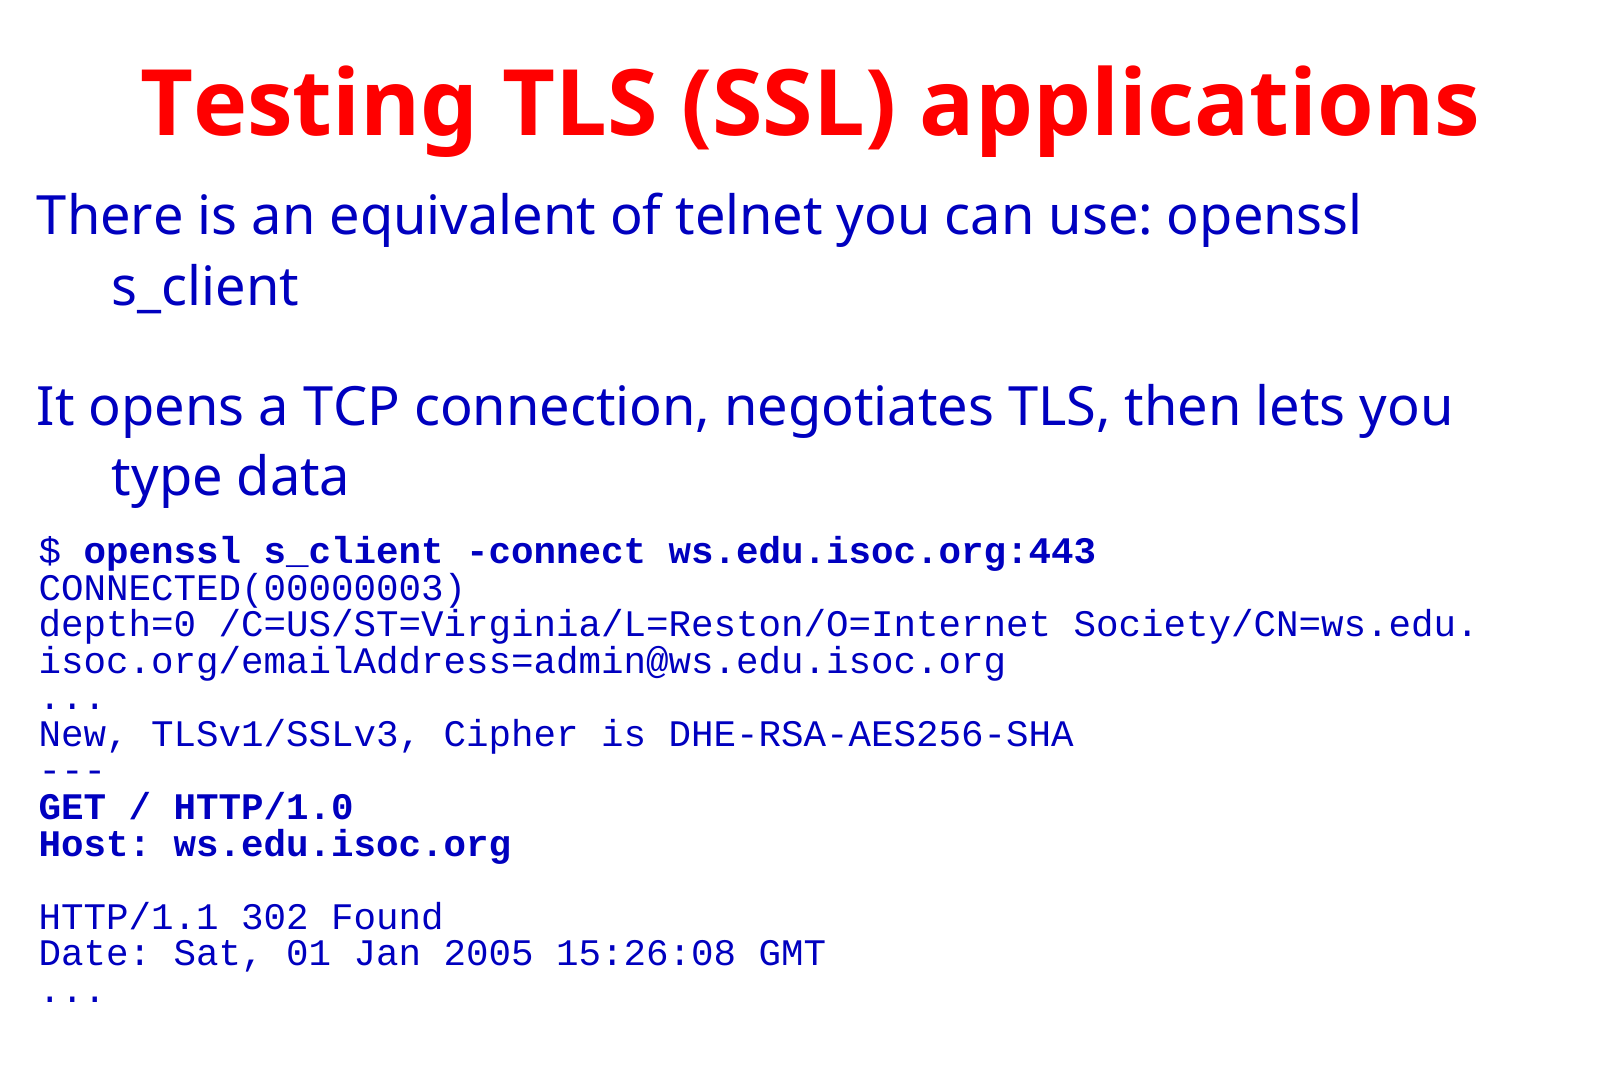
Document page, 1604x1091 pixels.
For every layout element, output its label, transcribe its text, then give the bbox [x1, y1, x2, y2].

list There is an equivalent of telnet you can use: openssl s_client It opens a TCP connection, negotiates TLS, then lets you type data [36, 178, 1534, 483]
text_box $ openssl s_client -connect ws.edu.isoc.org:443 CONNECTED(00000003) depth=0 /C=US/ST=Virginia/L=Reston/O=Internet Society/CN=ws.edu. isoc.org/emailAddress=admin@ws.edu.isoc.org ... New, TLSv1/SSLv3, Cipher is DHE-RSA-AES256-SHA --- GET / HTTP/1.0 Host: ws.edu.isoc.org HTTP/1.1 302 Found Date: Sat, 01 Jan 2005 15:26:08 GMT ... [38, 534, 1479, 1010]
title Testing TLS (SSL) applications [82, 34, 1540, 138]
